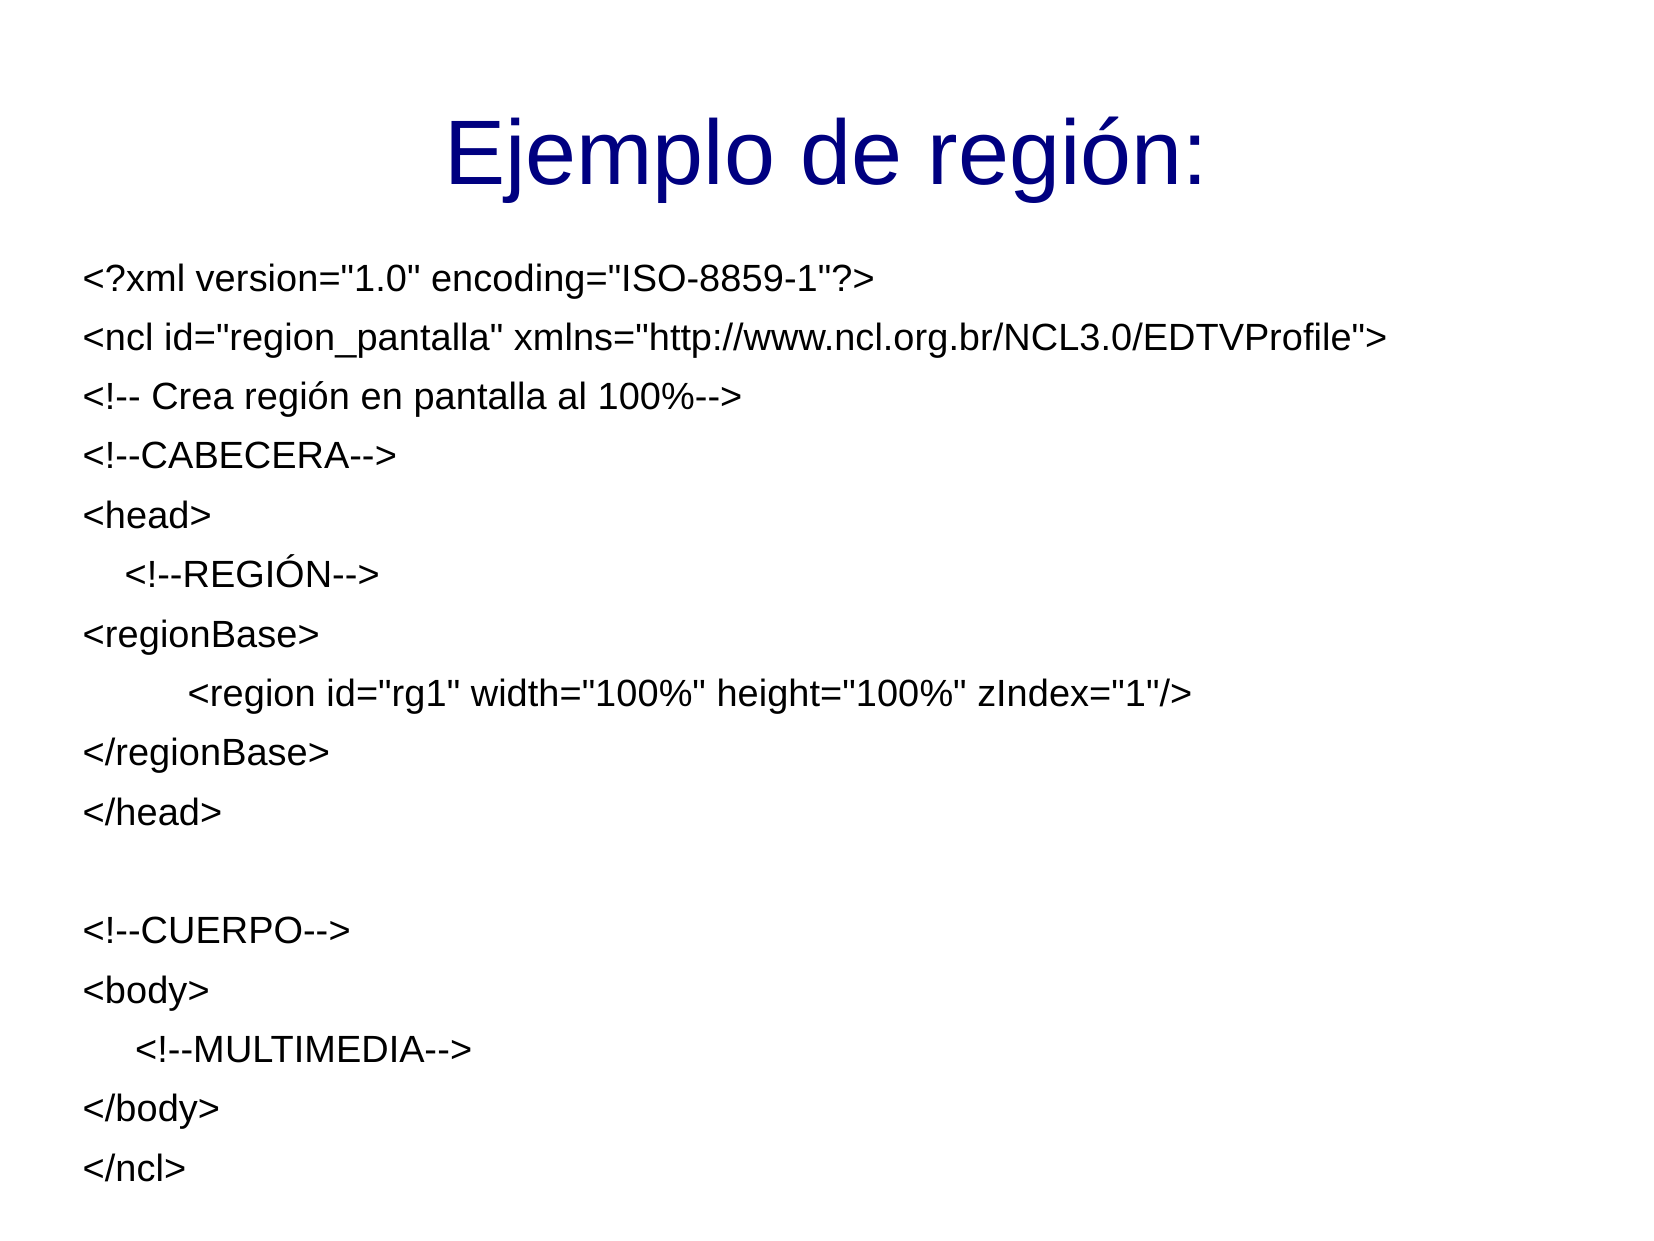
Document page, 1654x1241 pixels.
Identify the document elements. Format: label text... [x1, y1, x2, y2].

title Ejemplo de región: [82, 49, 1571, 257]
list <?xml version="1.0" encoding="ISO-8859-1"?> <ncl id="region_pantalla" xmlns="http://www.ncl.org.br/NCL3.0/EDTVProfile"> <!-- Crea región en pantalla al 100%--> <!--CABECERA--> <head> <!--REGIÓN--> <regionBase> <region id="rg1" width="100%" height="100%" zIndex="1"/> </regionBase> </head> <!--CUERPO--> <body> <!--MULTIMEDIA--> </body> </ncl> [82, 256, 1538, 1195]
